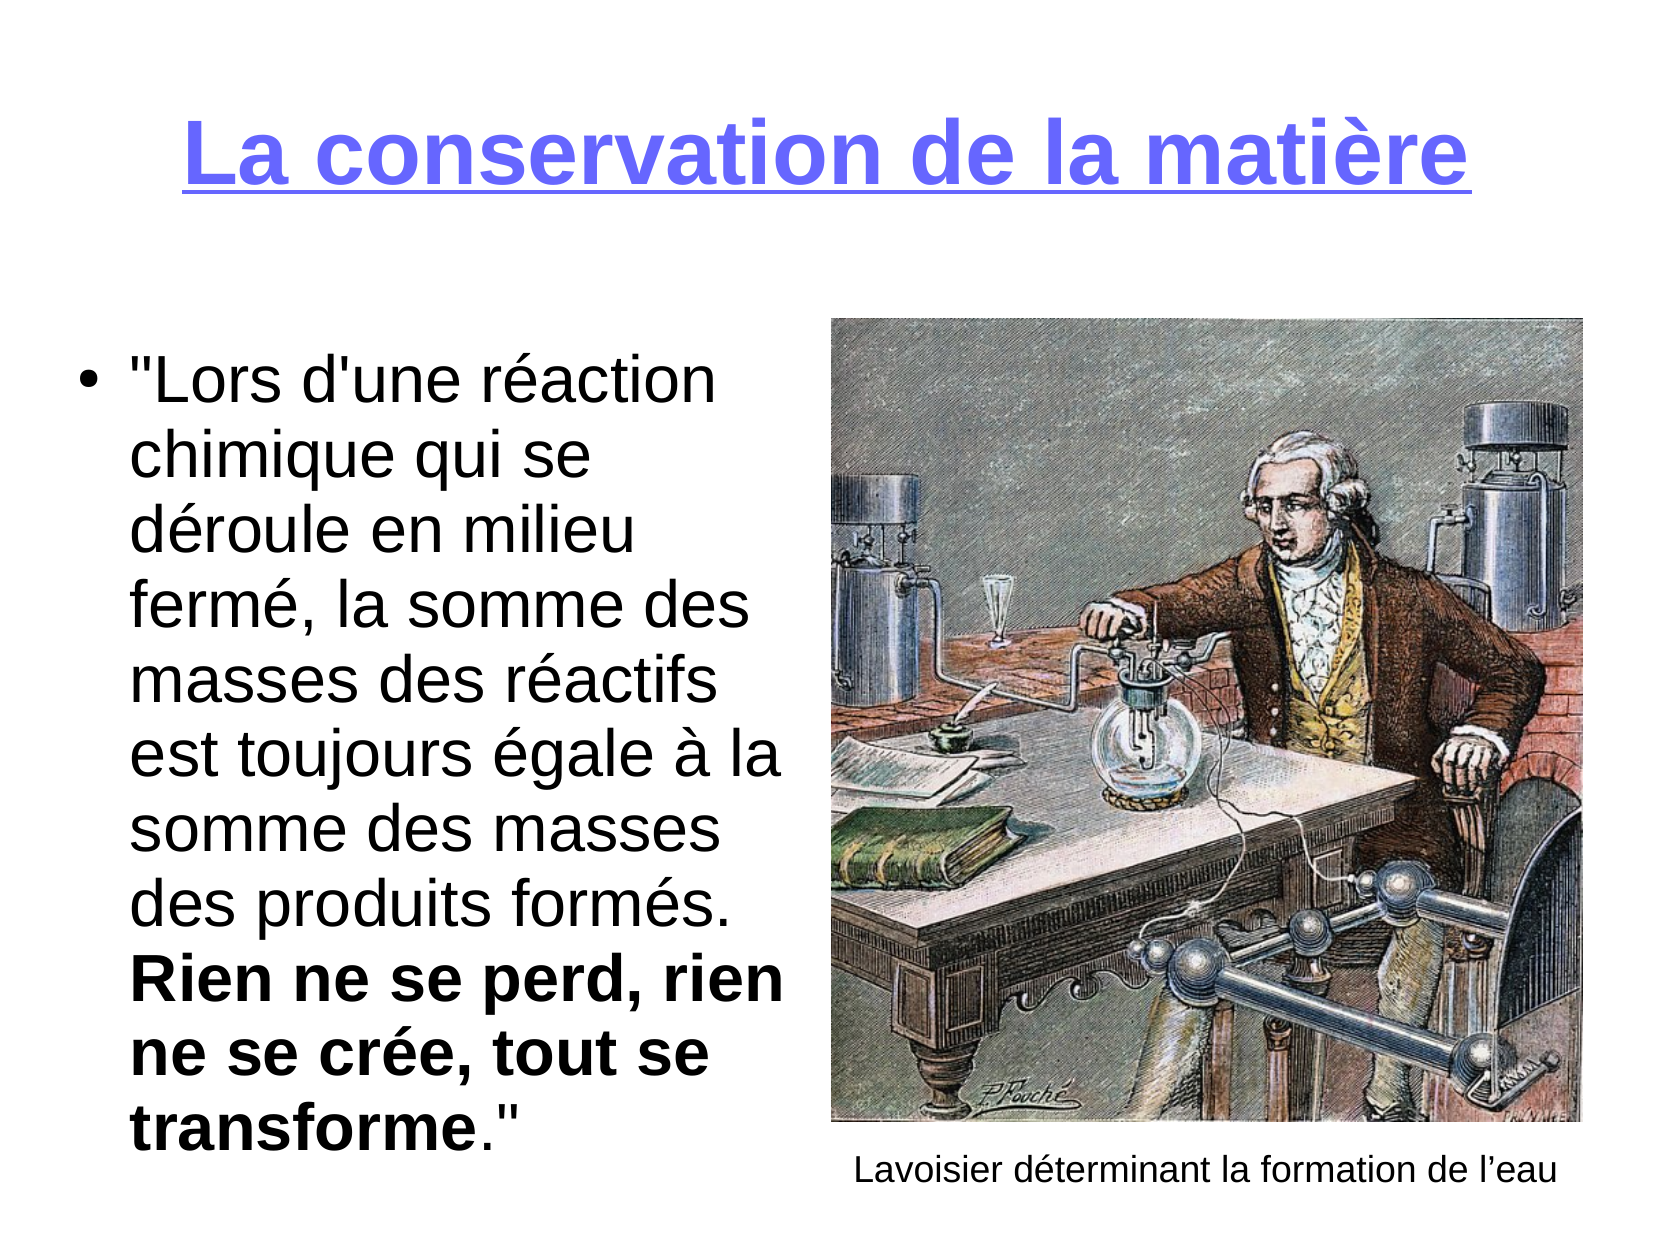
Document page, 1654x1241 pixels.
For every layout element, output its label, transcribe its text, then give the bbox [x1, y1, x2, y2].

picture [831, 318, 1583, 1123]
list "Lors d'une réaction chimique qui se déroule en milieu fermé, la somme des masses des réactifs est toujours égale à la somme des masses des produits formés. Rien ne se perd, rien ne se crée, tout se transforme." [59, 342, 792, 1165]
text_box Lavoisier déterminant la formation de l’eau [838, 1141, 1619, 1205]
title La conservation de la matière [82, 49, 1571, 257]
